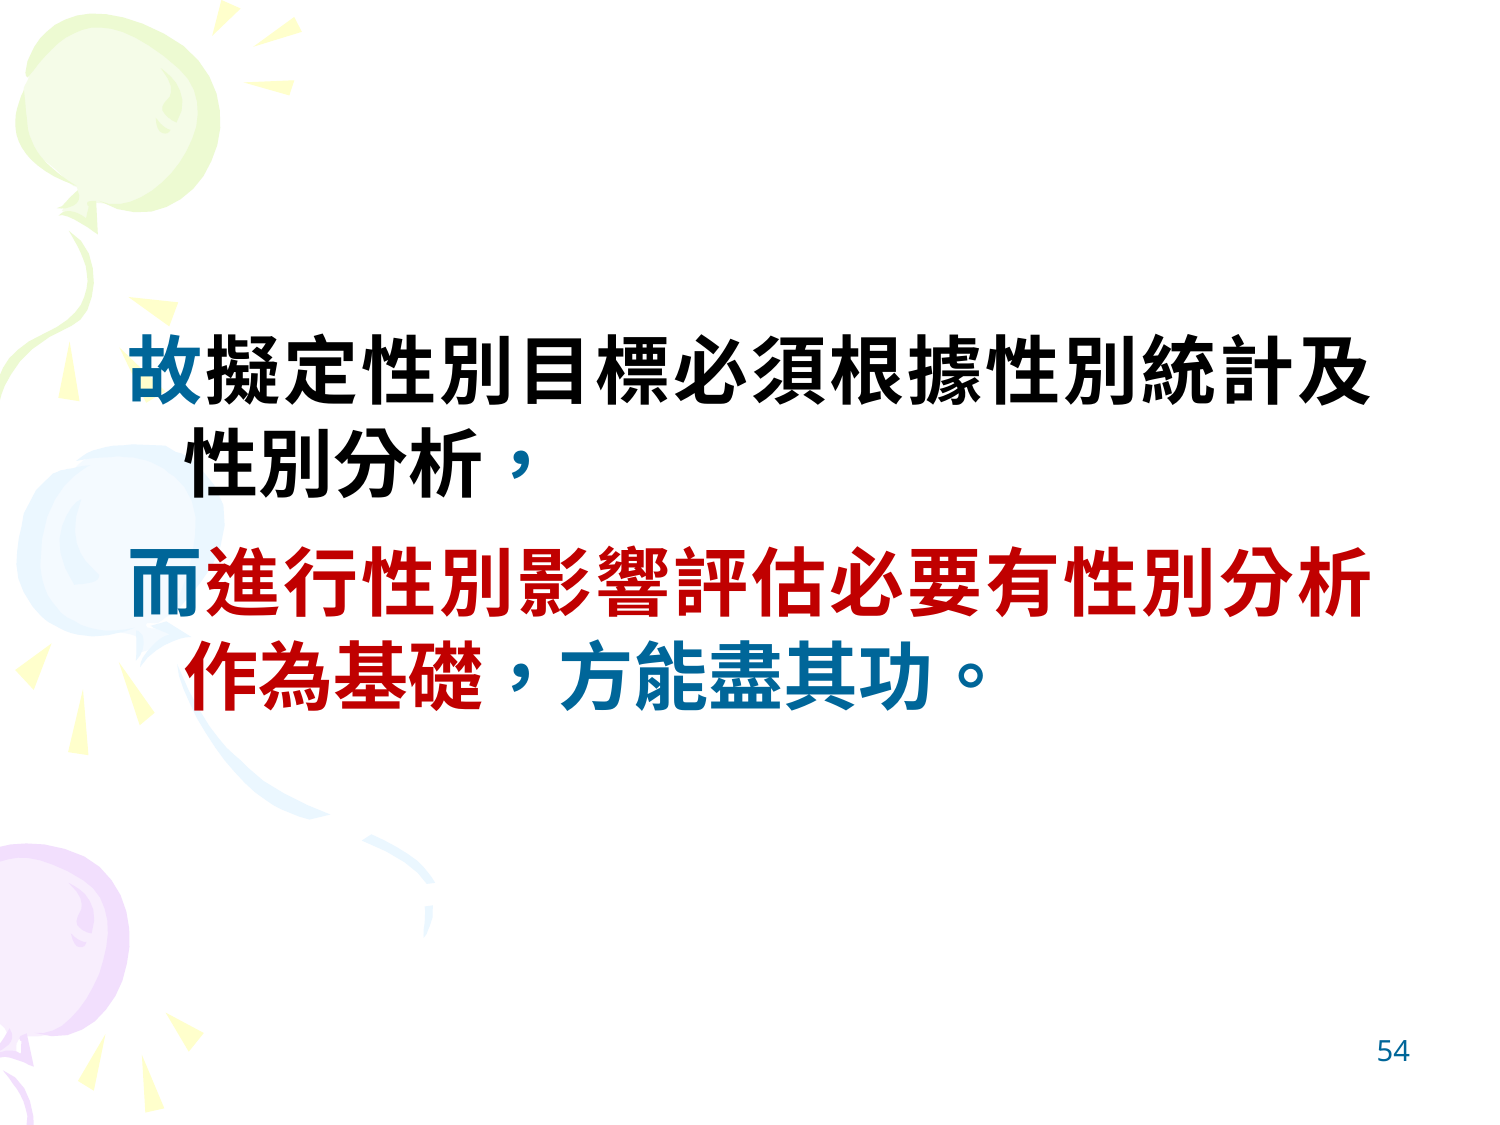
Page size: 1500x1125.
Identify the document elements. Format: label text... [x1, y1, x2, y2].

text_box <編號> [1074, 1024, 1426, 1100]
list 故擬定性別目標必須根據性別統計及性別分析， 而進行性別影響評估必要有性別分析作為基礎，方能盡其功。 [112, 184, 1388, 805]
